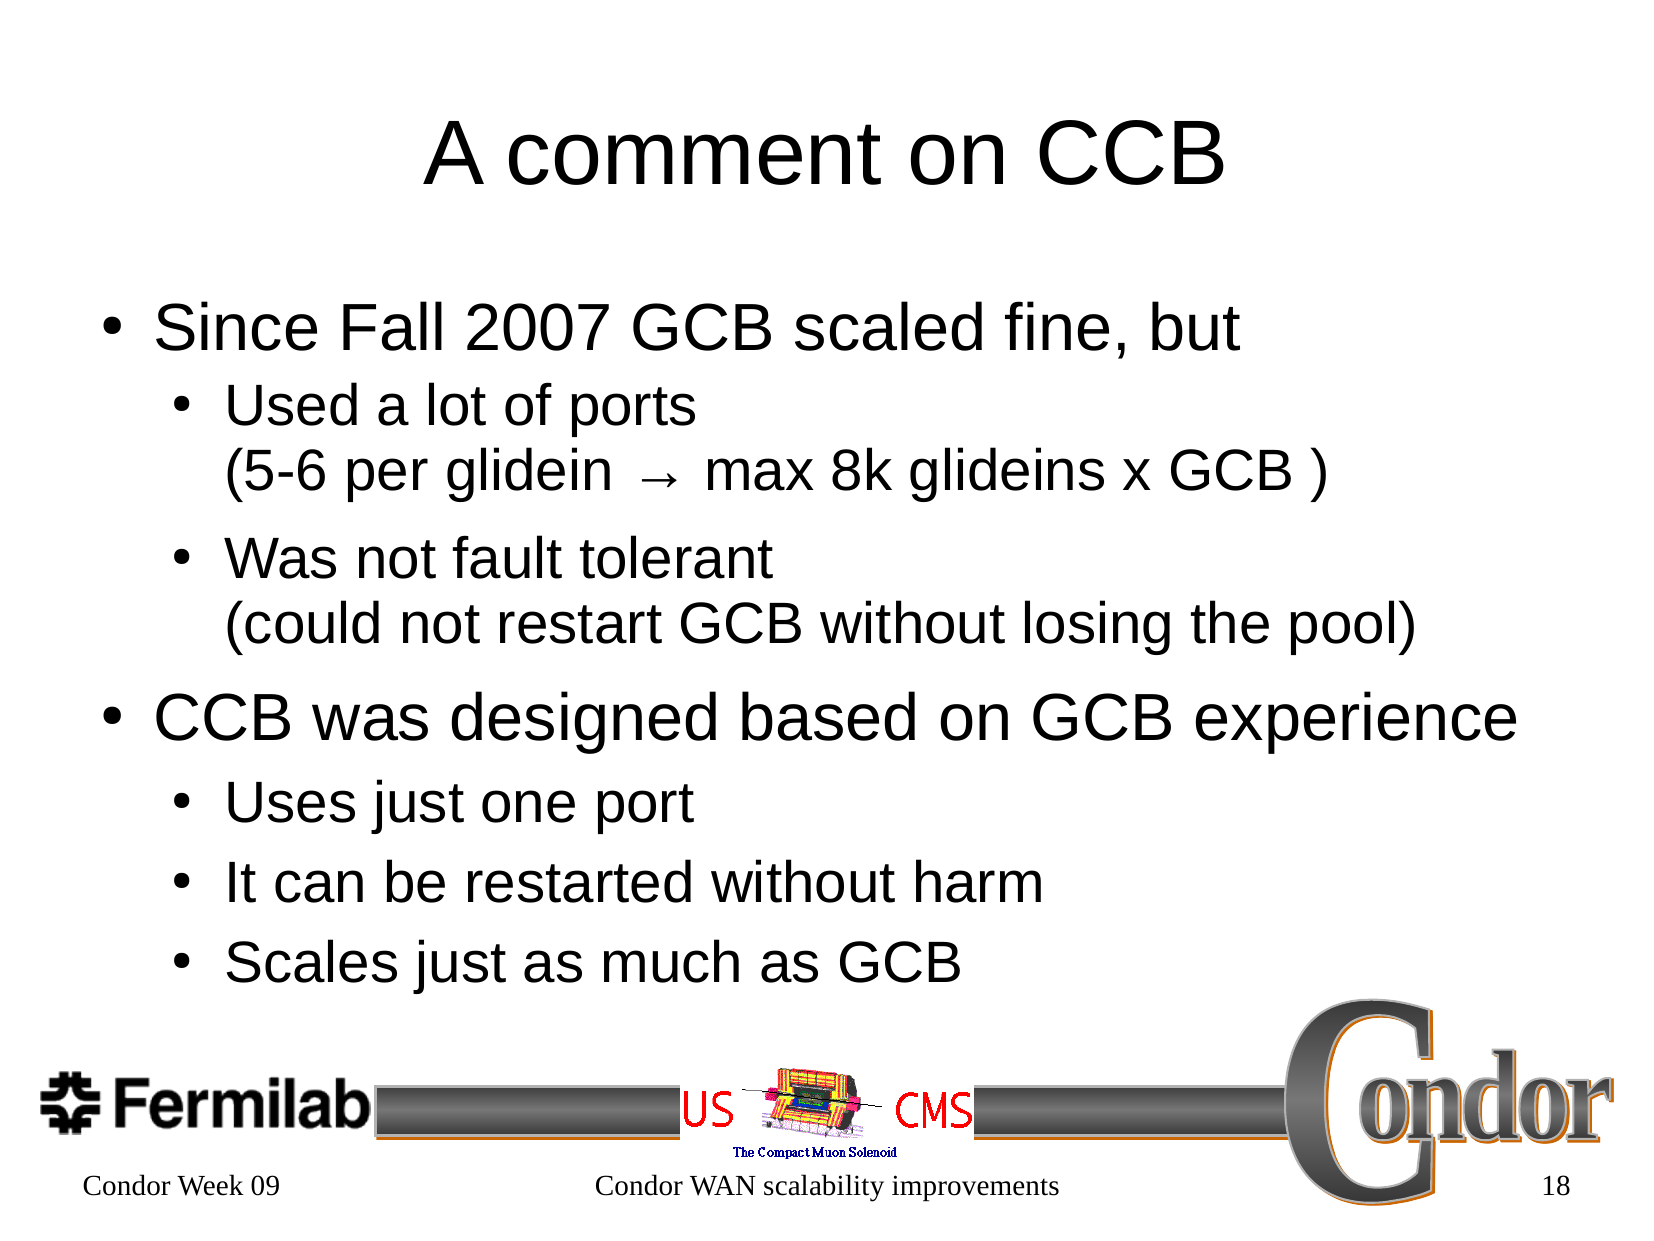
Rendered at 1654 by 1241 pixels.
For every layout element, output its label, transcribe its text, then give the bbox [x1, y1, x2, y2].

picture [680, 1109, 974, 1159]
title A comment on CCB [82, 56, 1571, 250]
picture [40, 1071, 371, 1135]
list Since Fall 2007 GCB scaled fine, but Used a lot of ports (5-6 per glidein → max 8k glideins x GCB ) Was not fault tolerant (could not restart GCB without losing the pool) CCB was designed based on GCB experience Uses just one port It can be restarted without harm Scales just as much as GCB [82, 290, 1571, 1109]
